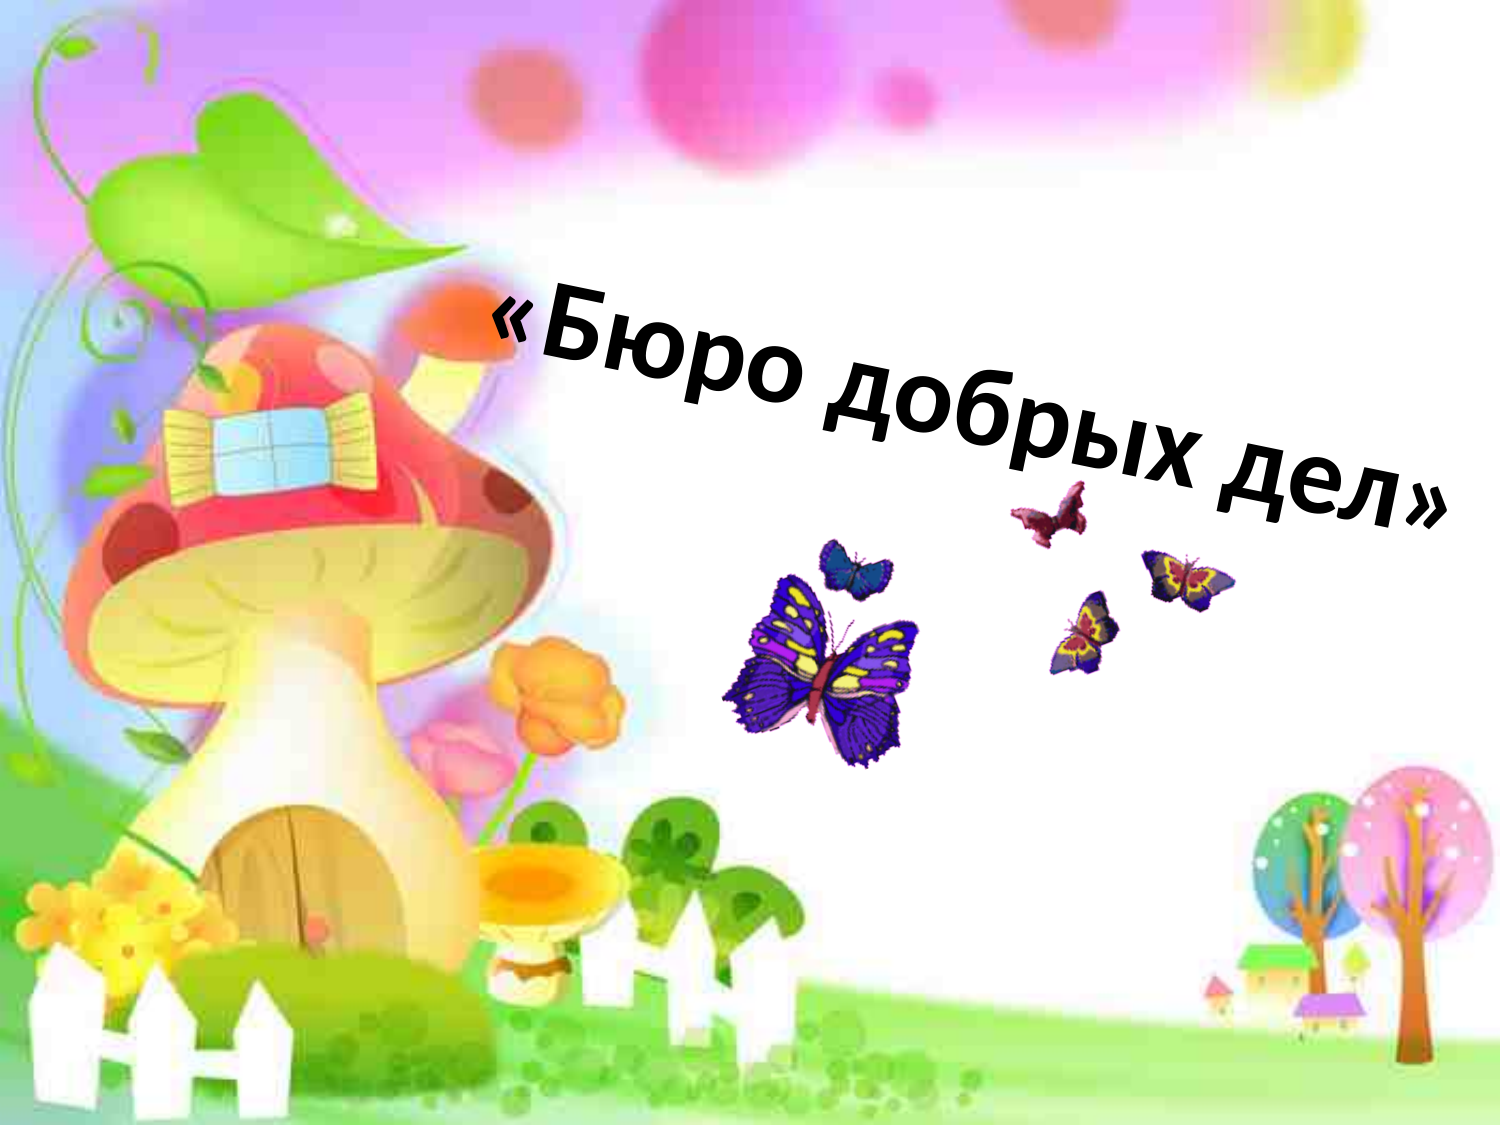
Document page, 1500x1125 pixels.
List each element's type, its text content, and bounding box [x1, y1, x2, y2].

picture [0, 0, 1500, 1125]
title «Бюро добрых дел» [442, 219, 1500, 615]
